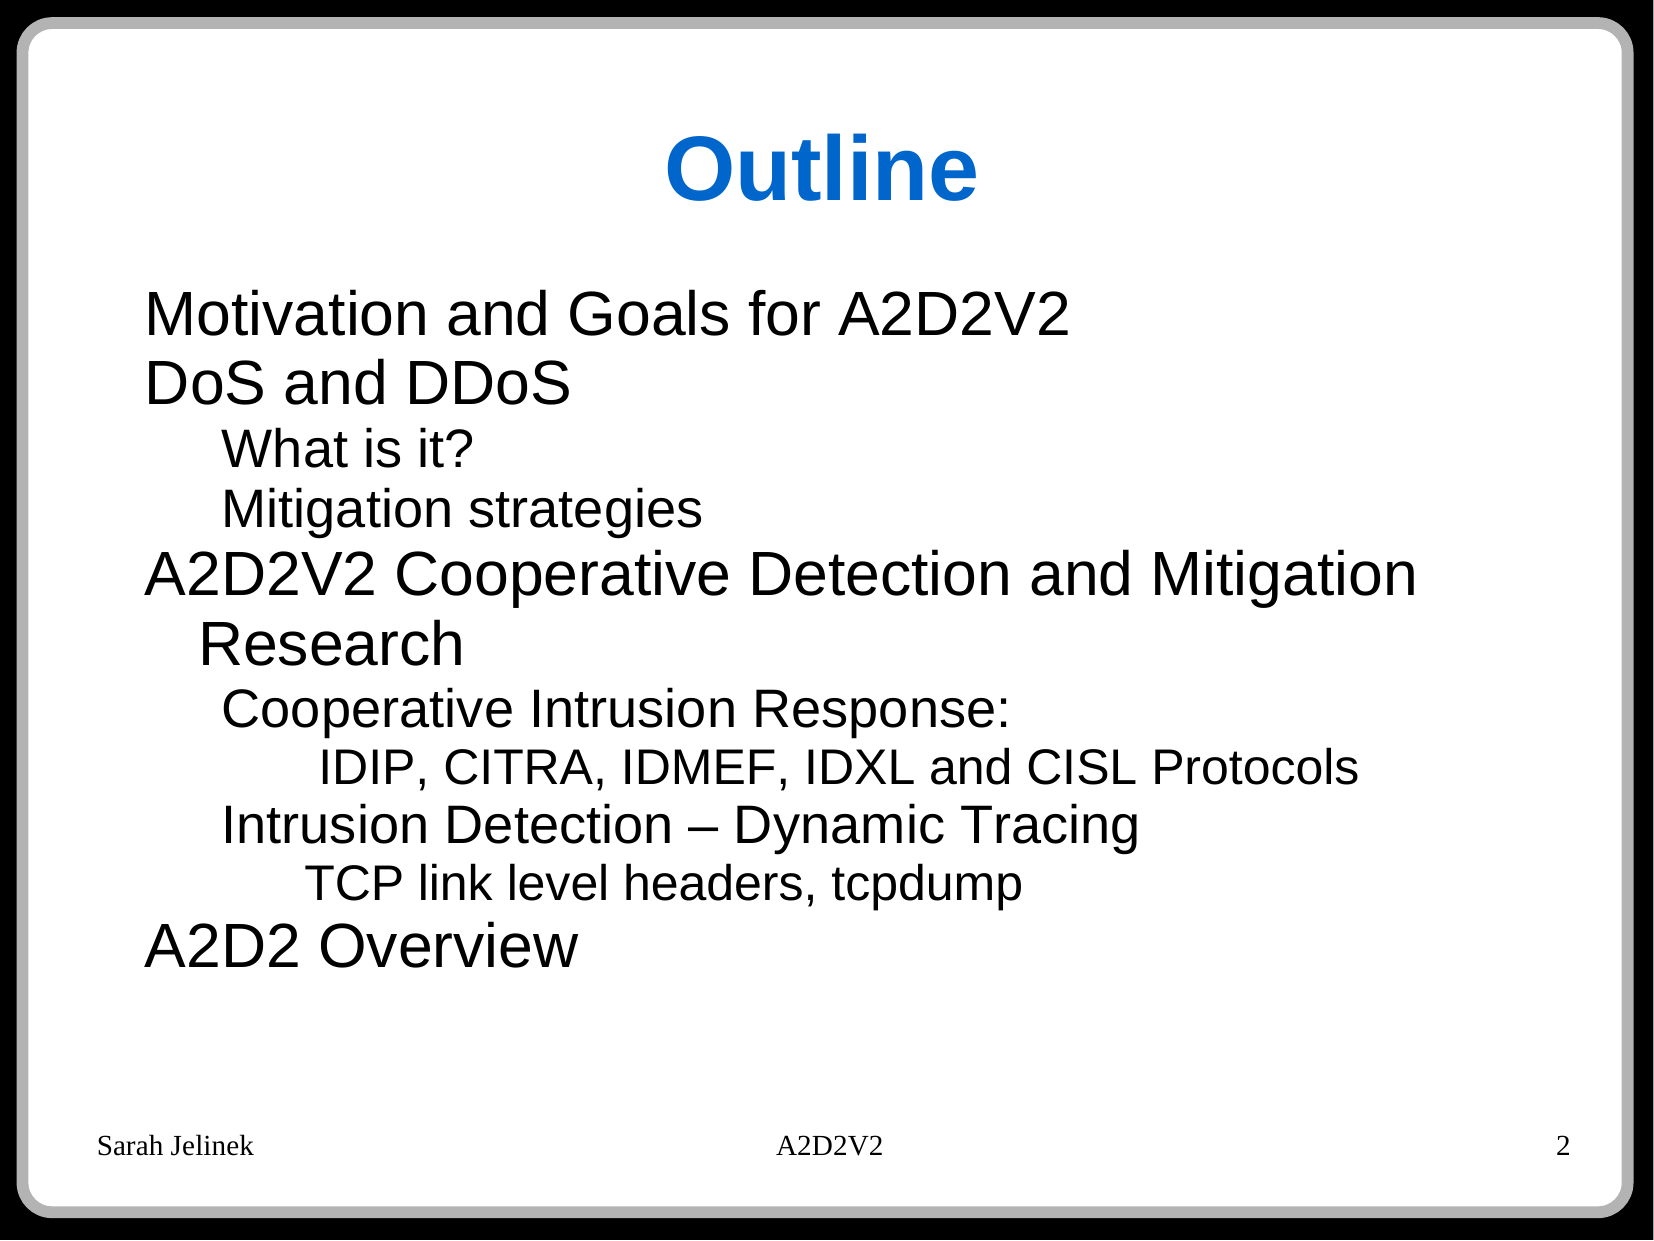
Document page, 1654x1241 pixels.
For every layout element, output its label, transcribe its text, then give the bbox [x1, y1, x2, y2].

list Motivation and Goals for A2D2V2 DoS and DDoS What is it? Mitigation strategies A2D2V2 Cooperative Detection and Mitigation Research Cooperative Intrusion Response: IDIP, CITRA, IDMEF, IDXL and CISL Protocols Intrusion Detection – Dynamic Tracing TCP link level headers, tcpdump A2D2 Overview [127, 278, 1540, 1066]
title Outline [67, 64, 1577, 272]
